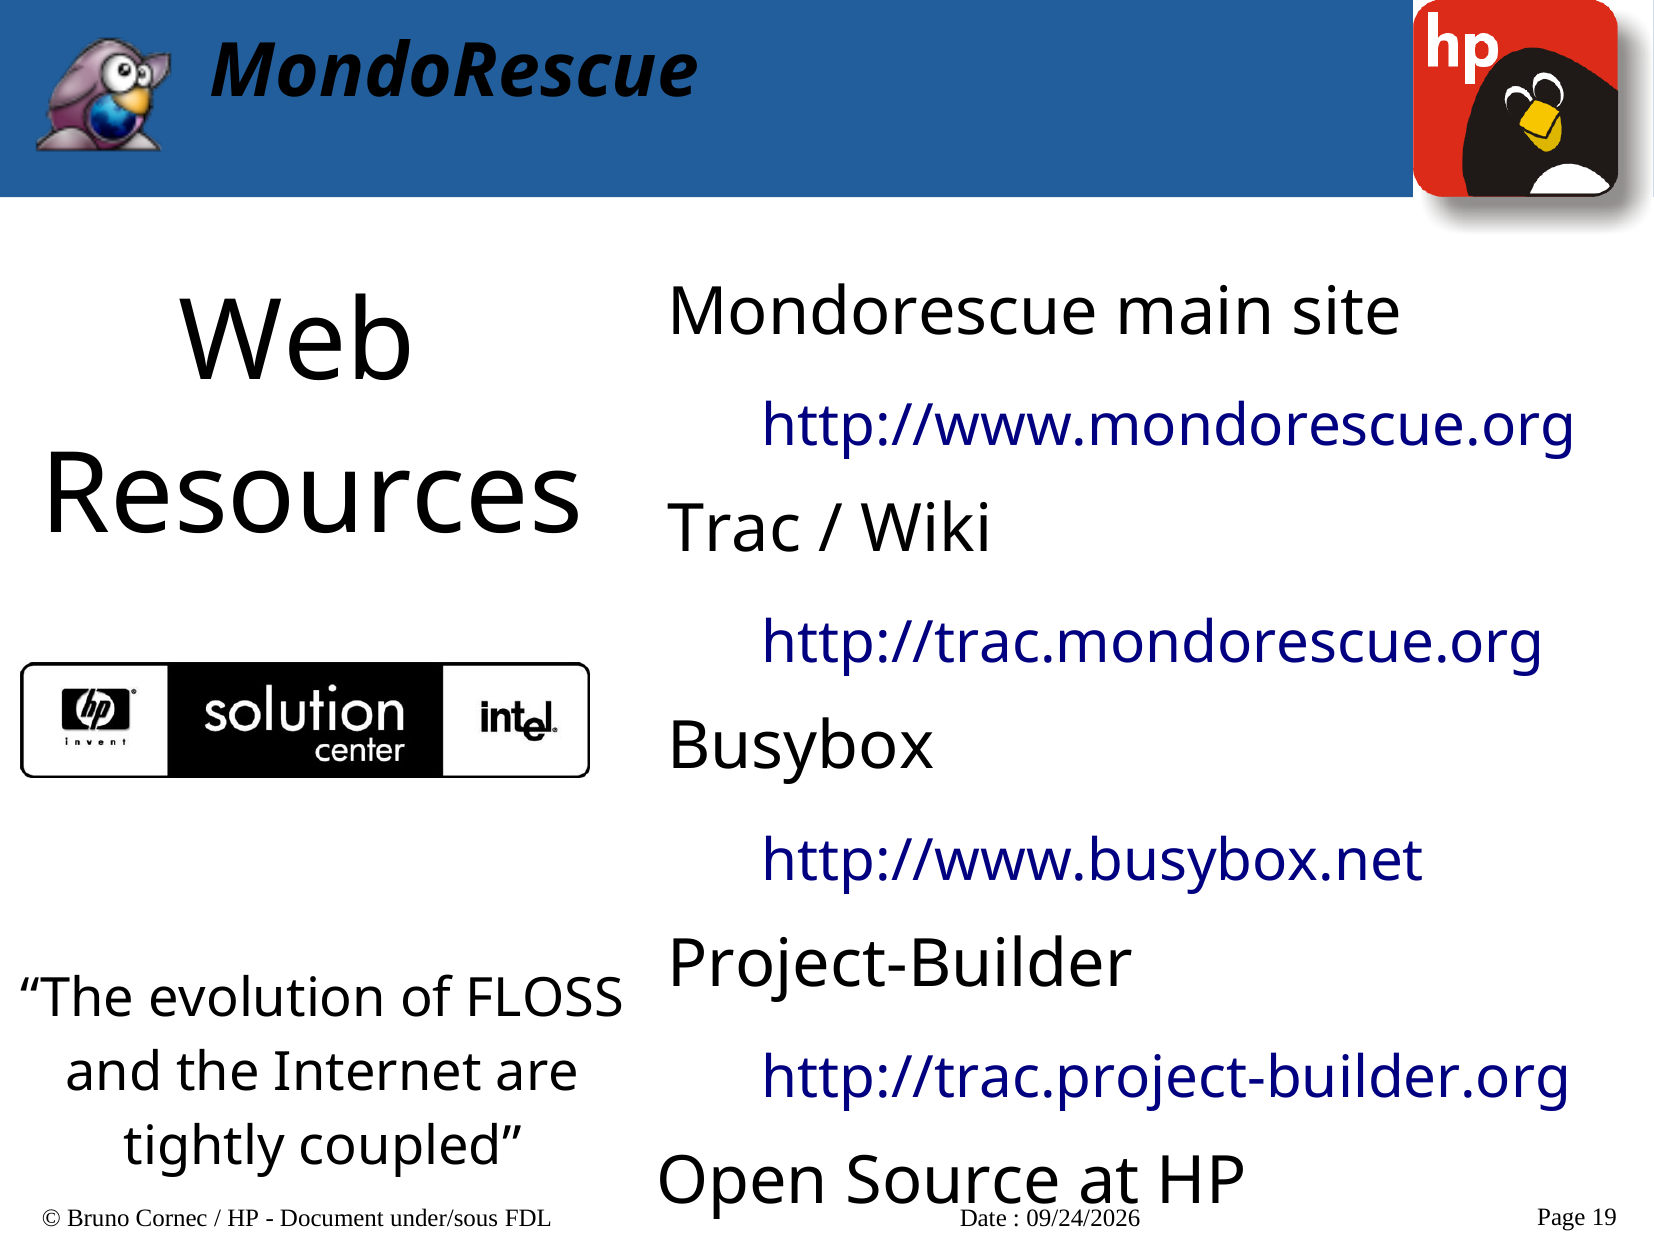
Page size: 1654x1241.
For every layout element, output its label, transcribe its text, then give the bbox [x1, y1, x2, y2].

text_box “The evolution of FLOSS and the Internet are tightly coupled” [20, 958, 649, 1161]
picture [1413, 0, 1654, 235]
list Mondorescue main site http://www.mondorescue.org Trac / Wiki http://trac.mondorescue.org Busybox http://www.busybox.net Project-Builder http://trac.project-builder.org Open Source at HP http://opensource.hp.com [655, 263, 1654, 1241]
picture [0, 0, 211, 199]
picture [20, 662, 590, 778]
text_box Web Resources [40, 259, 595, 539]
